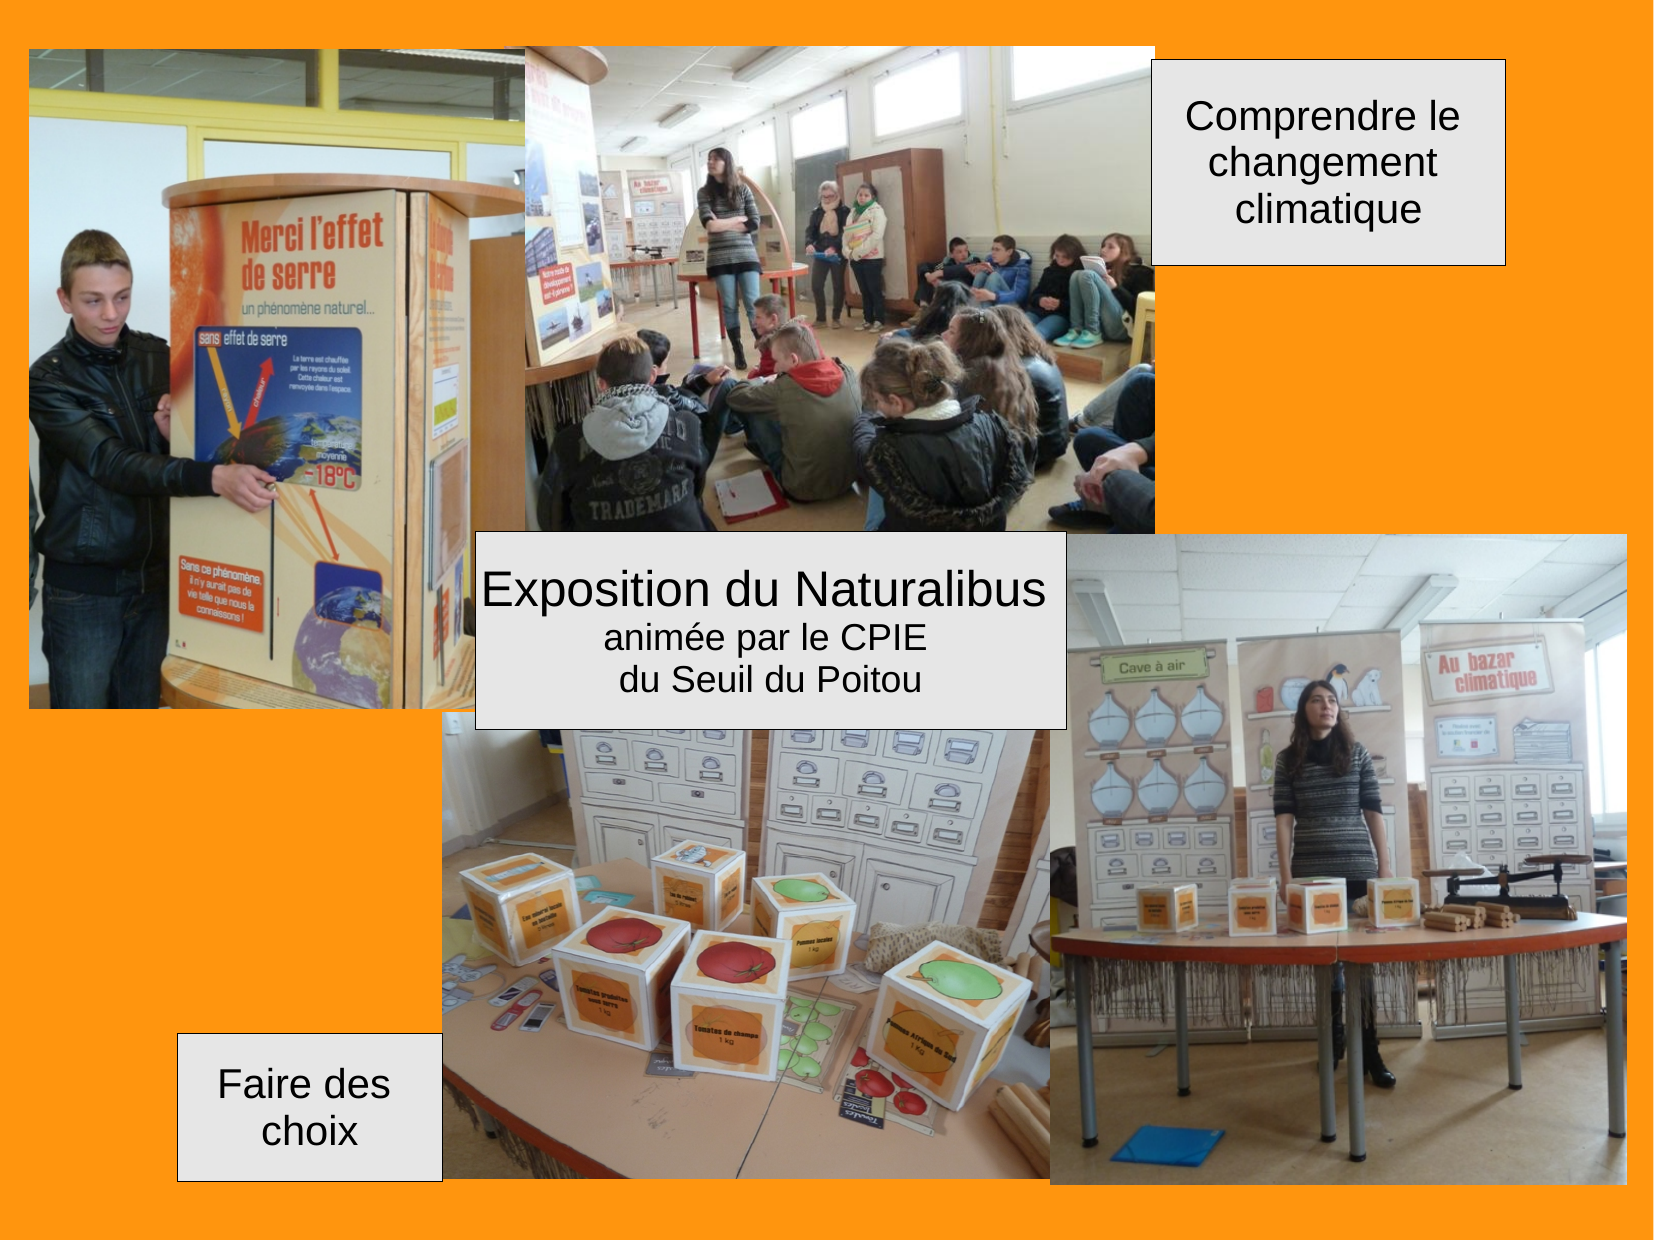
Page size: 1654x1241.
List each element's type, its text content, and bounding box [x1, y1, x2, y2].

picture [29, 46, 1627, 1185]
text_box Faire des choix [177, 1033, 443, 1182]
text_box Comprendre le changement climatique [1151, 59, 1506, 266]
text_box Exposition du Naturalibus animée par le CPIE du Seuil du Poitou [475, 531, 1067, 730]
